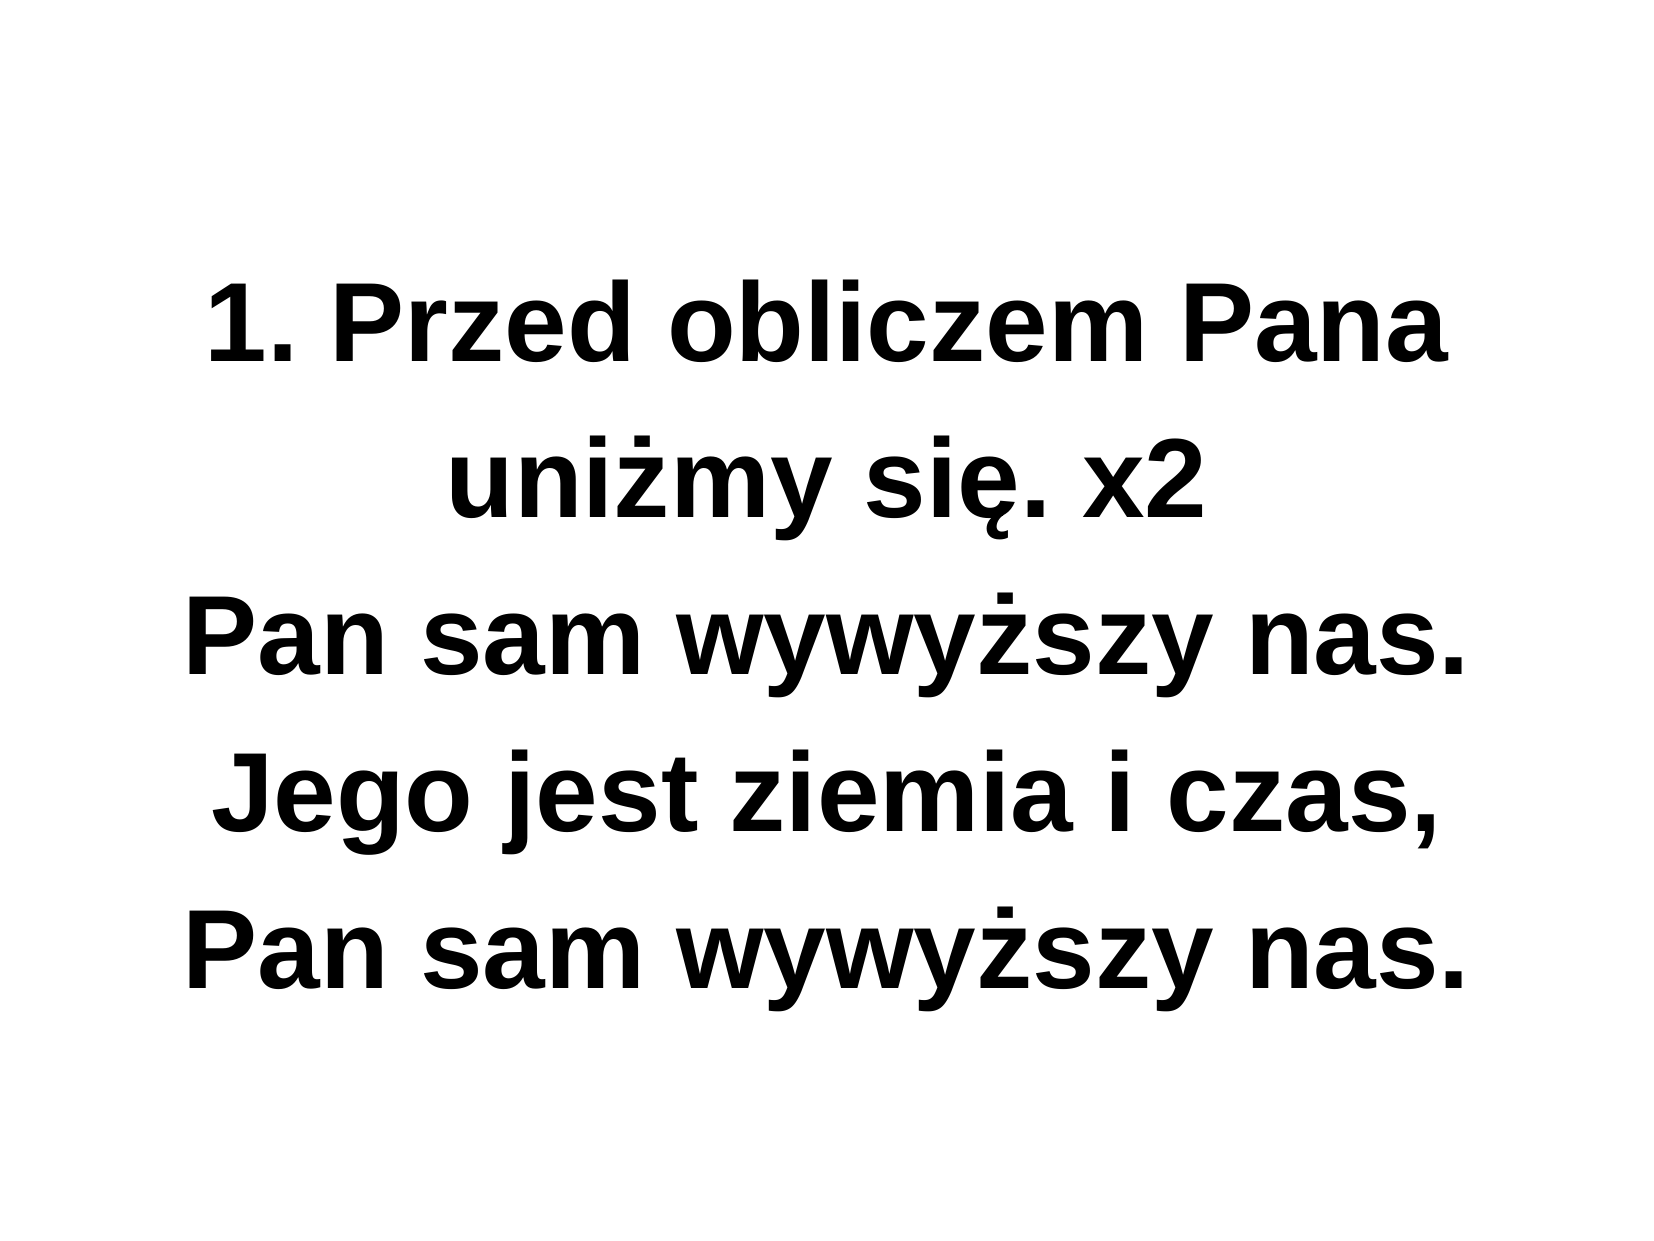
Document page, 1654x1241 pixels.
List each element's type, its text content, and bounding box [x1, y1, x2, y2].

subtitle 1. Przed obliczem Pana uniżmy się. x2 Pan sam wywyższy nas. Jego jest ziemia i czas, Pan sam wywyższy nas. [0, 0, 1654, 1241]
